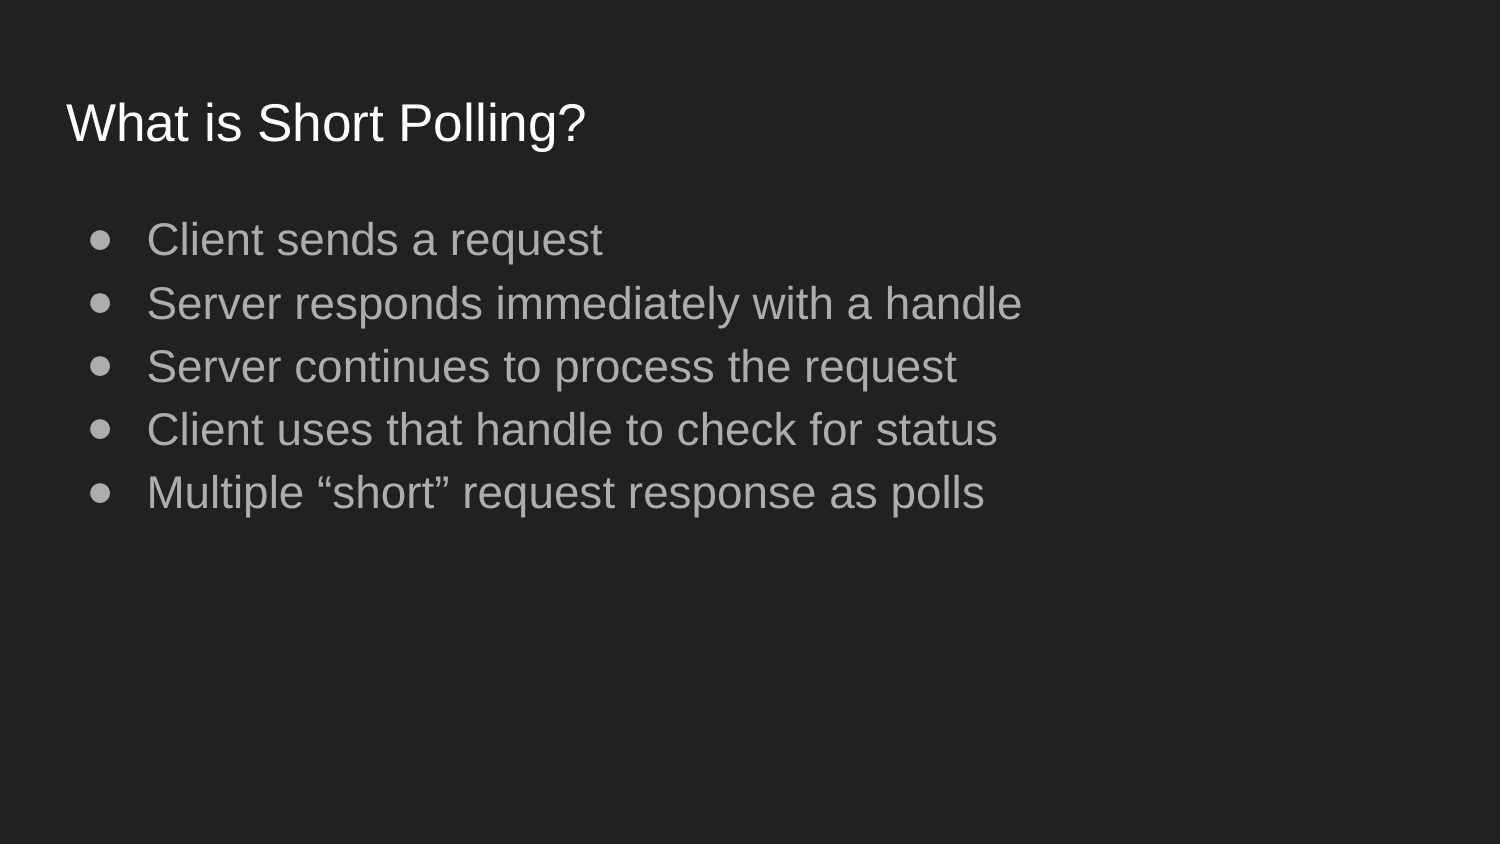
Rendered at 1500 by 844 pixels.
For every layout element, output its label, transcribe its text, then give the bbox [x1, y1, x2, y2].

list Client sends a request Server responds immediately with a handle Server continues to process the request Client uses that handle to check for status Multiple “short” request response as polls [56, 186, 1248, 732]
title What is Short Polling? [51, 72, 1449, 167]
